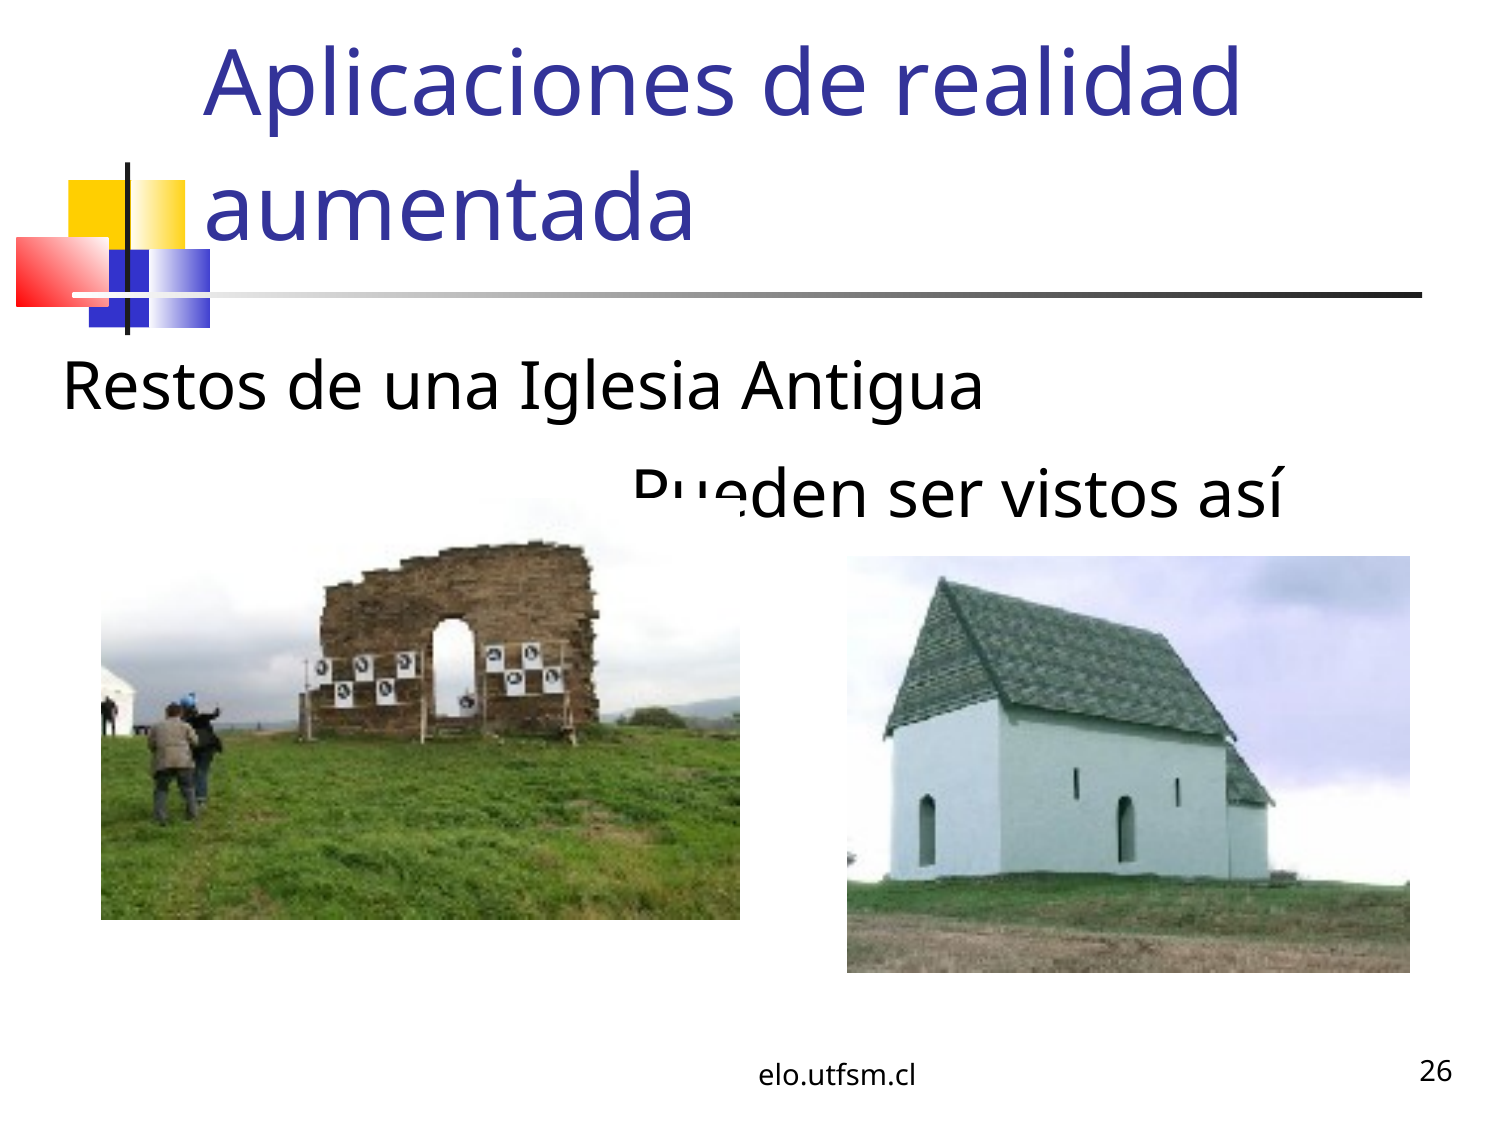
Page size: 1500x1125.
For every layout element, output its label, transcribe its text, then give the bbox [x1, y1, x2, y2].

picture [847, 556, 1410, 973]
title Aplicaciones de realidad aumentada [188, 35, 1269, 276]
list Restos de una Iglesia Antigua Pueden ser vistos así [46, 331, 1469, 1007]
picture [101, 498, 740, 920]
text_box elo.utfsm.cl [599, 1024, 1075, 1100]
text_box <number> [1155, 1024, 1468, 1100]
